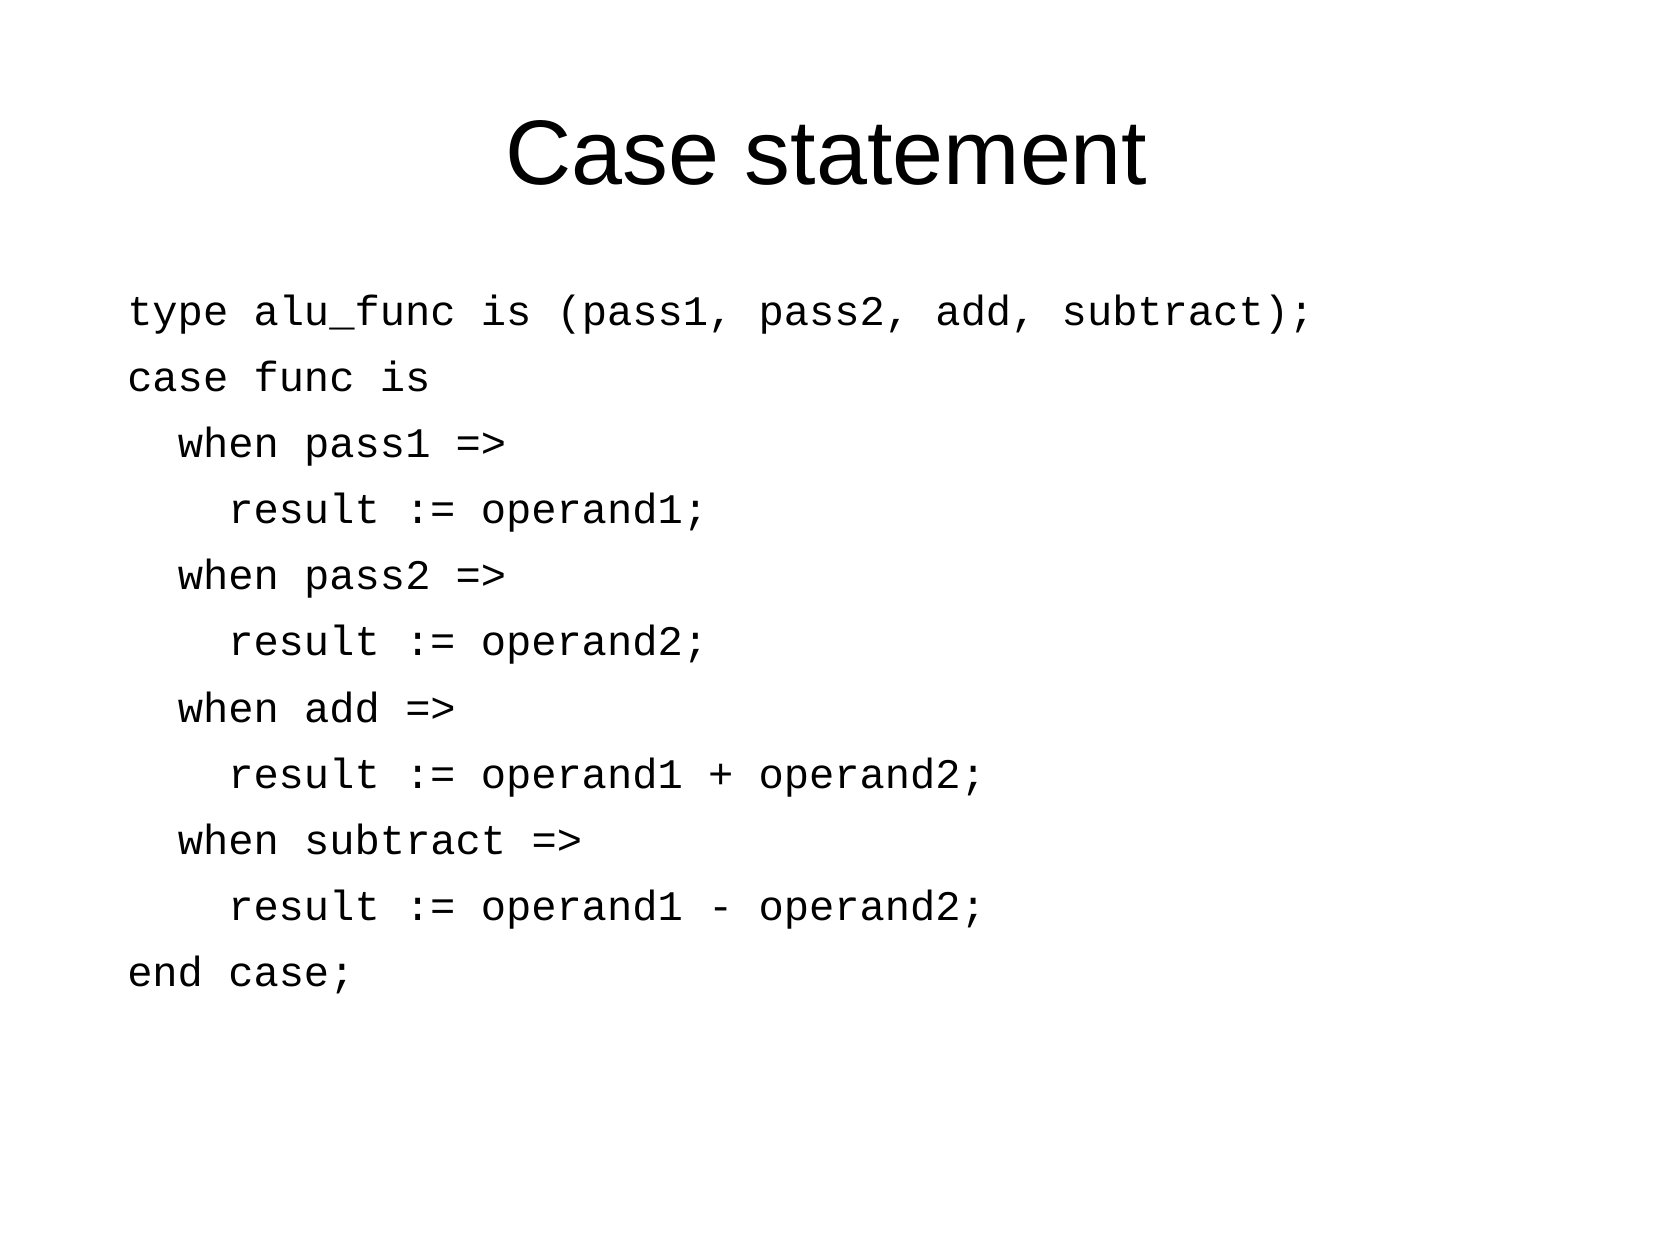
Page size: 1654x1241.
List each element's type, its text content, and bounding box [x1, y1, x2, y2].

list type alu_func is (pass1, pass2, add, subtract); case func is when pass1 => result := operand1; when pass2 => result := operand2; when add => result := operand1 + operand2; when subtract => result := operand1 - operand2; end case; [82, 290, 1571, 1010]
title Case statement [82, 49, 1571, 257]
